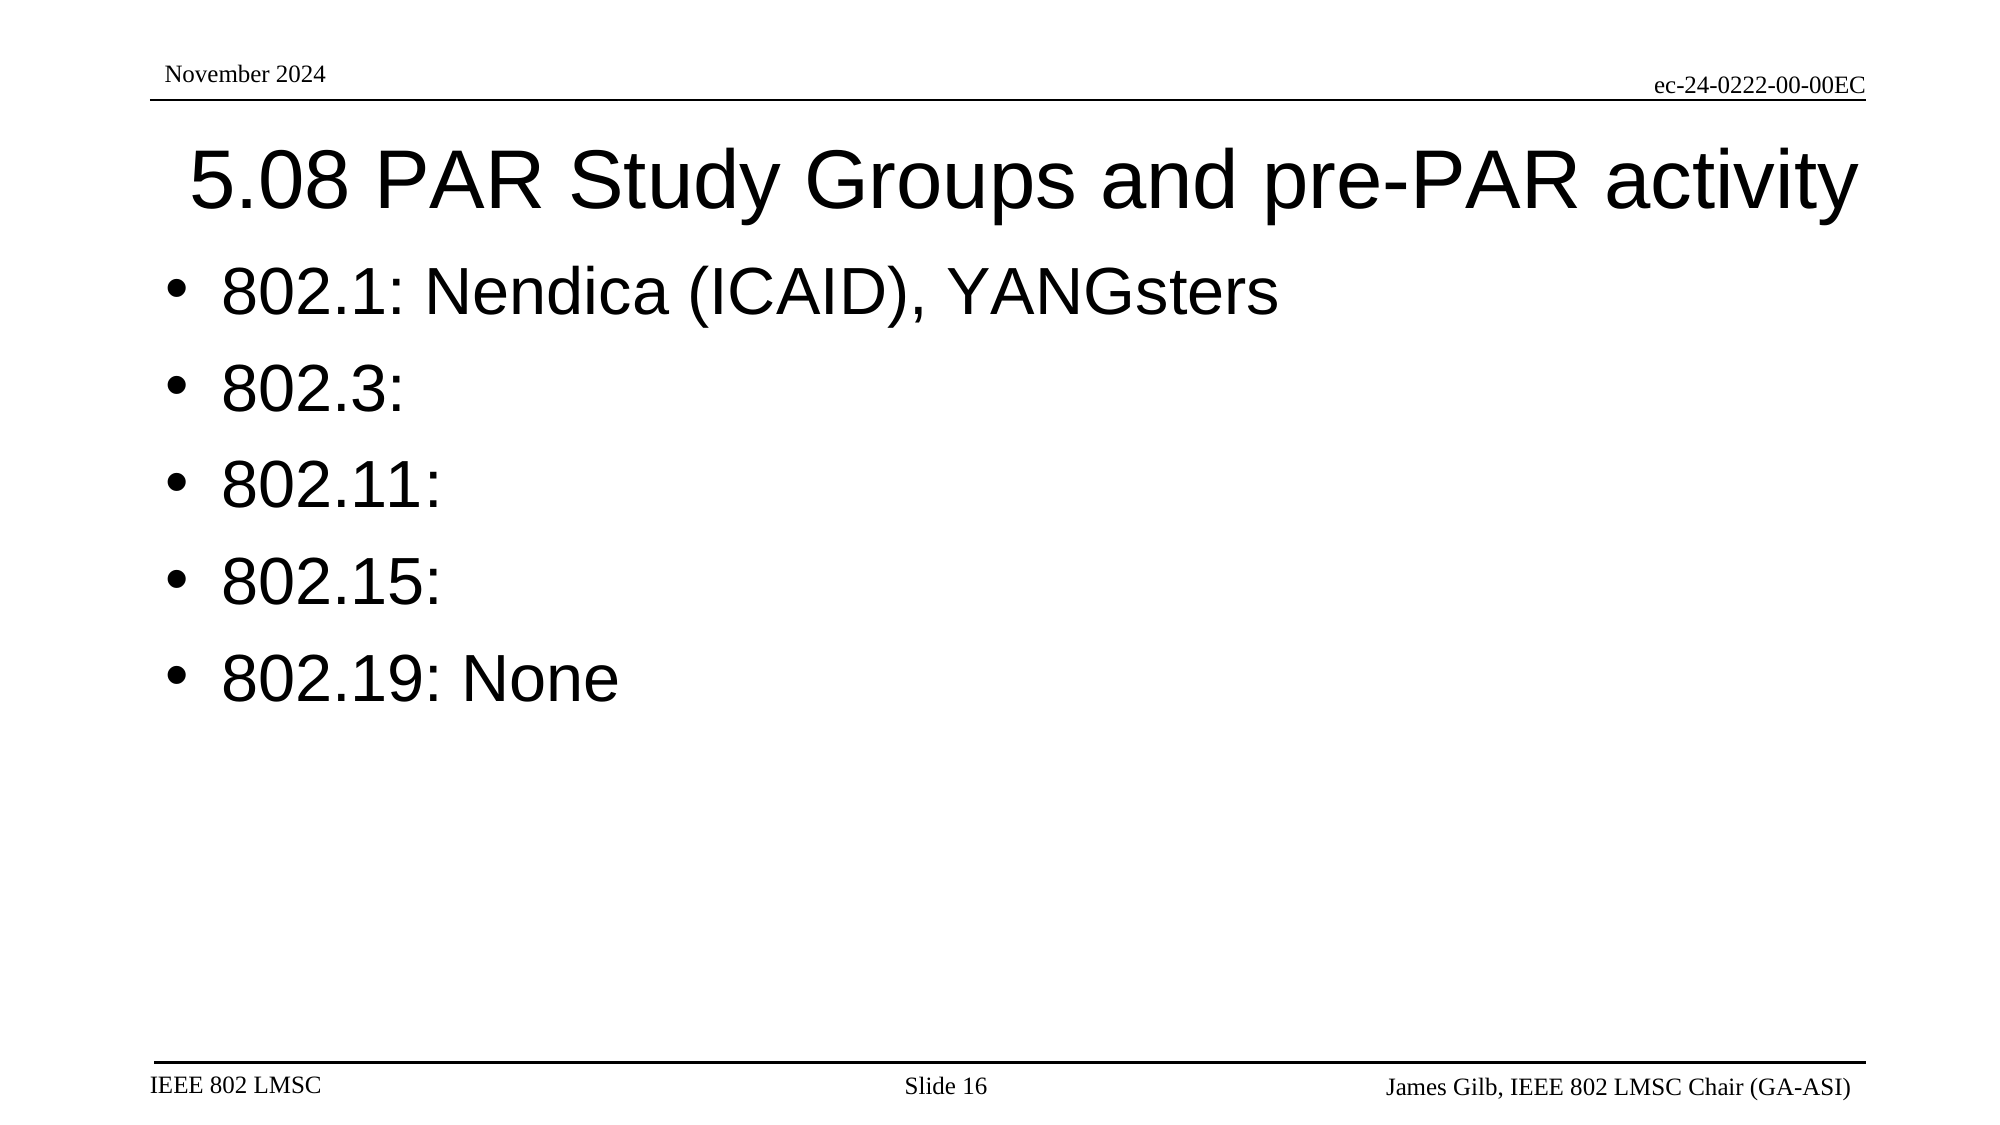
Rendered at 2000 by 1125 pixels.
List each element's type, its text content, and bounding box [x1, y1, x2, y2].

title 5.08 PAR Study Groups and pre-PAR activity [149, 112, 1900, 238]
list 802.1: Nendica (ICAID), YANGsters 802.3: 802.11: 802.15: 802.19: None [150, 239, 1900, 1051]
